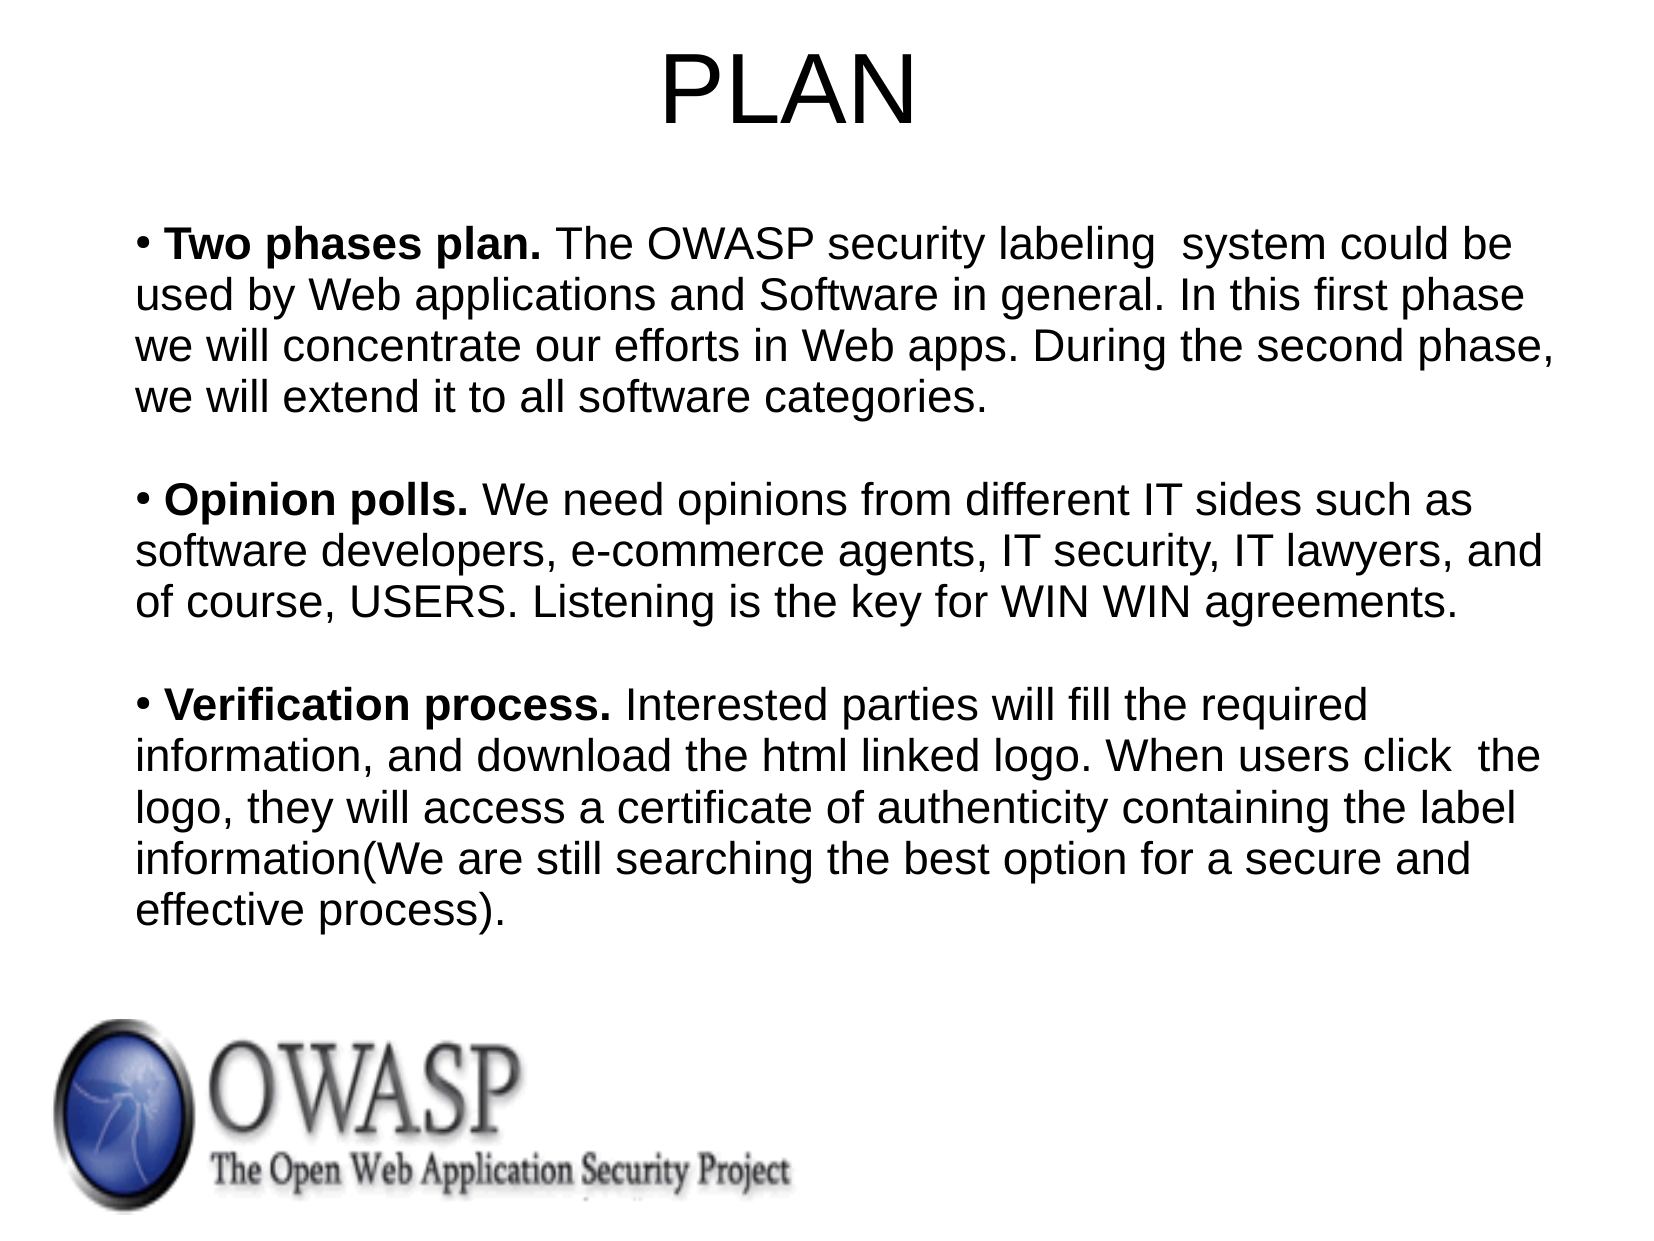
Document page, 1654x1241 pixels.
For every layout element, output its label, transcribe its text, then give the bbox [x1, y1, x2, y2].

subtitle Two phases plan. The OWASP security labeling system could be used by Web applications and Software in general. In this first phase we will concentrate our efforts in Web apps. During the second phase, we will extend it to all software categories. Opinion polls. We need opinions from different IT sides such as software developers, e-commerce agents, IT security, IT lawyers, and of course, USERS. Listening is the key for WIN WIN agreements. Verification process. Interested parties will fill the required information, and download the html linked logo. When users click the logo, they will access a certificate of authenticity containing the label information(We are still searching the best option for a secure and effective process). [134, 63, 1591, 1090]
picture [45, 1019, 811, 1216]
title PLAN [45, 0, 1534, 193]
